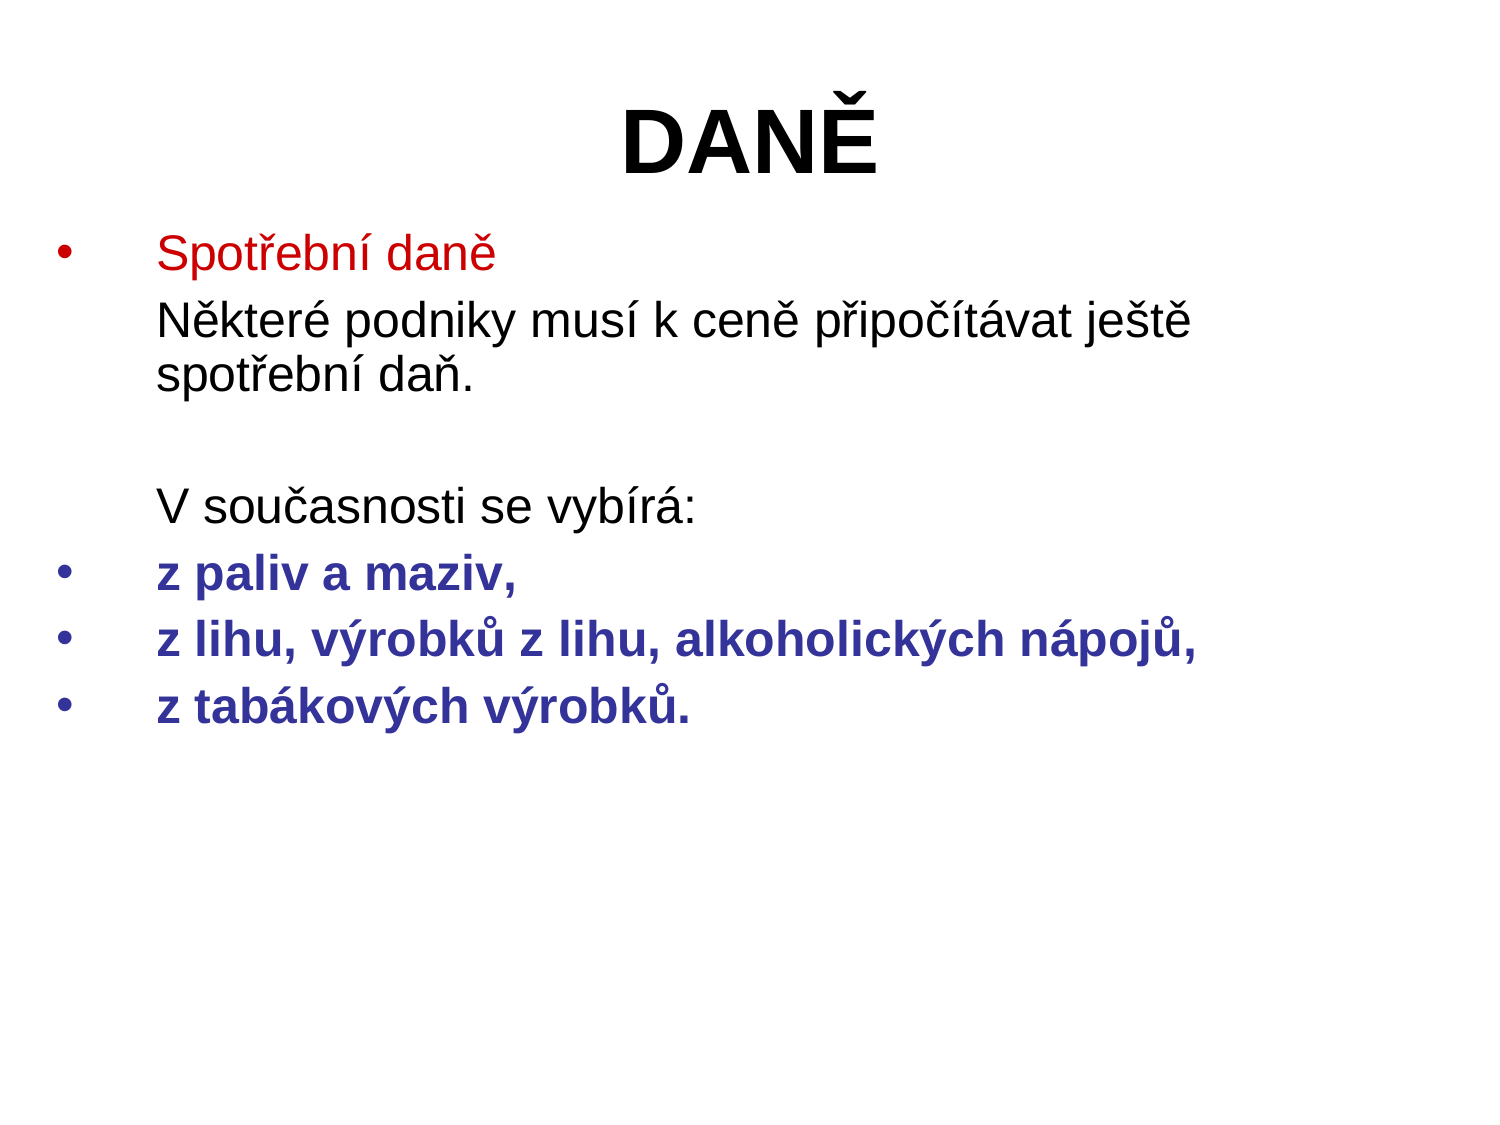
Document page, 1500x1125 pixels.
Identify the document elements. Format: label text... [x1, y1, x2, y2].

title DANĚ [75, 42, 1426, 231]
list Spotřební daně Některé podniky musí k ceně připočítávat ještě spotřební daň. V současnosti se vybírá: z paliv a maziv, z lihu, výrobků z lihu, alkoholických nápojů, z tabákových výrobků. [41, 220, 1412, 977]
